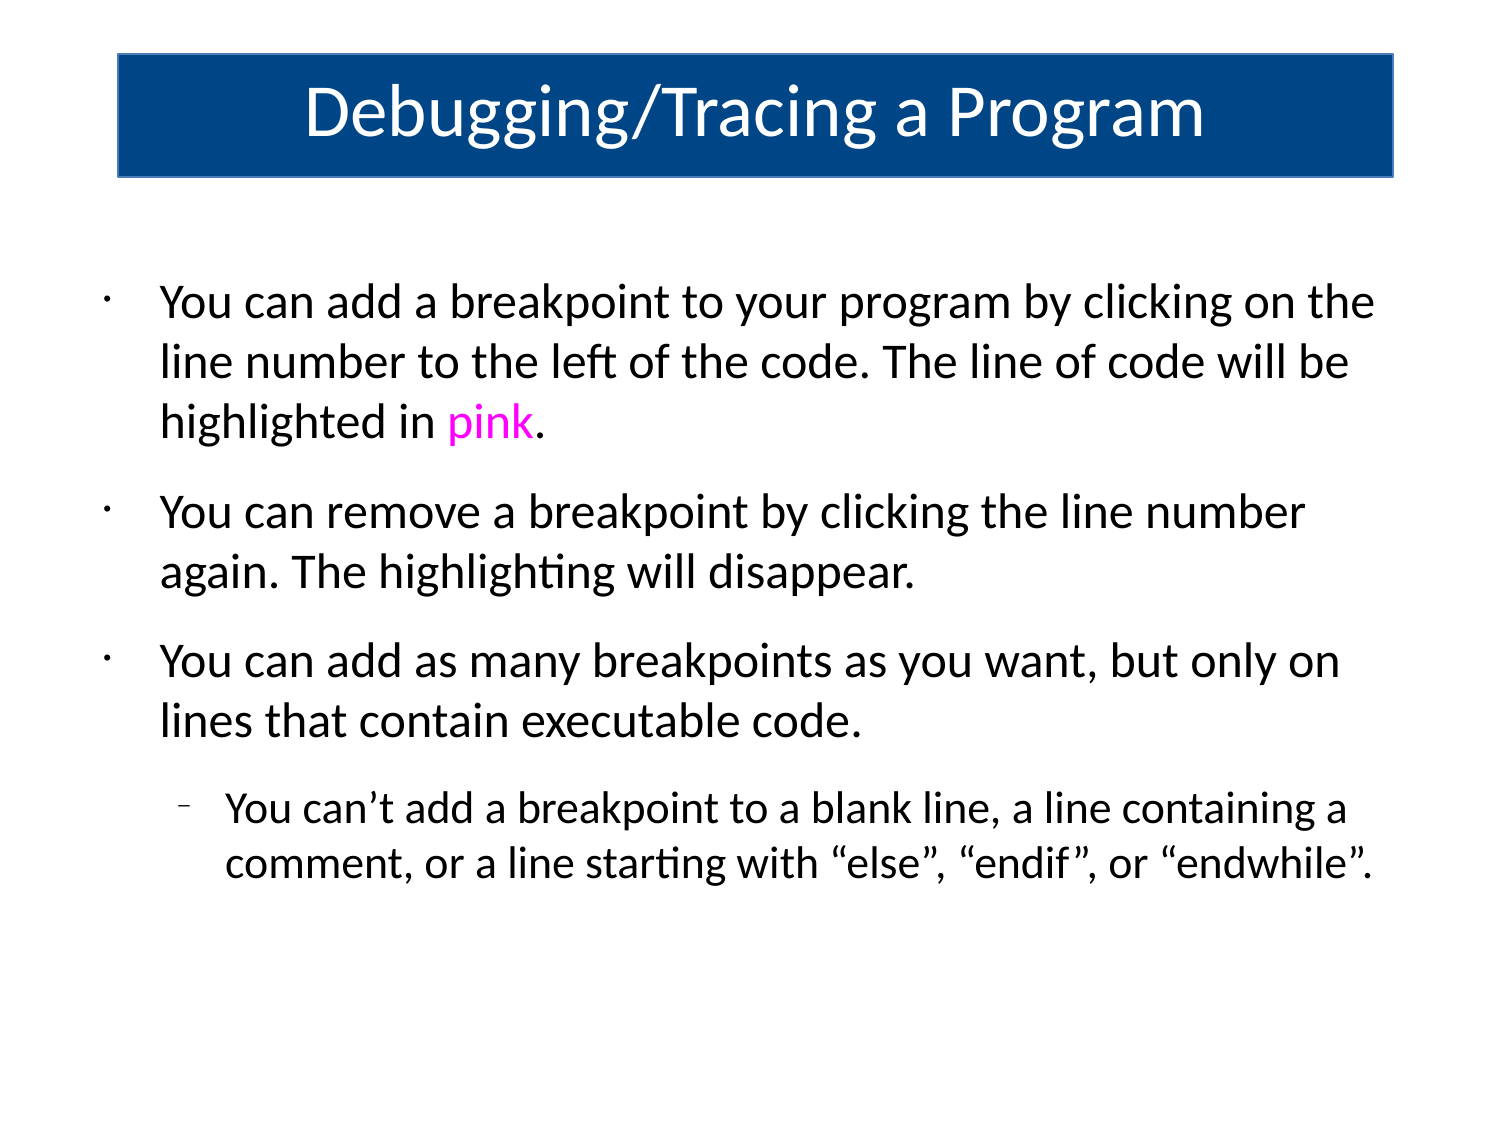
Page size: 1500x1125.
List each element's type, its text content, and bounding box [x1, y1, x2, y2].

title Debugging/Tracing a Program [118, 54, 1394, 178]
list You can add a breakpoint to your program by clicking on the line number to the left of the code. The line of code will be highlighted in pink. You can remove a breakpoint by clicking the line number again. The highlighting will disappear. You can add as many breakpoints as you want, but only on lines that contain executable code. You can’t add a breakpoint to a blank line, a line containing a comment, or a line starting with “else”, “endif”, or “endwhile”. [88, 261, 1439, 1004]
